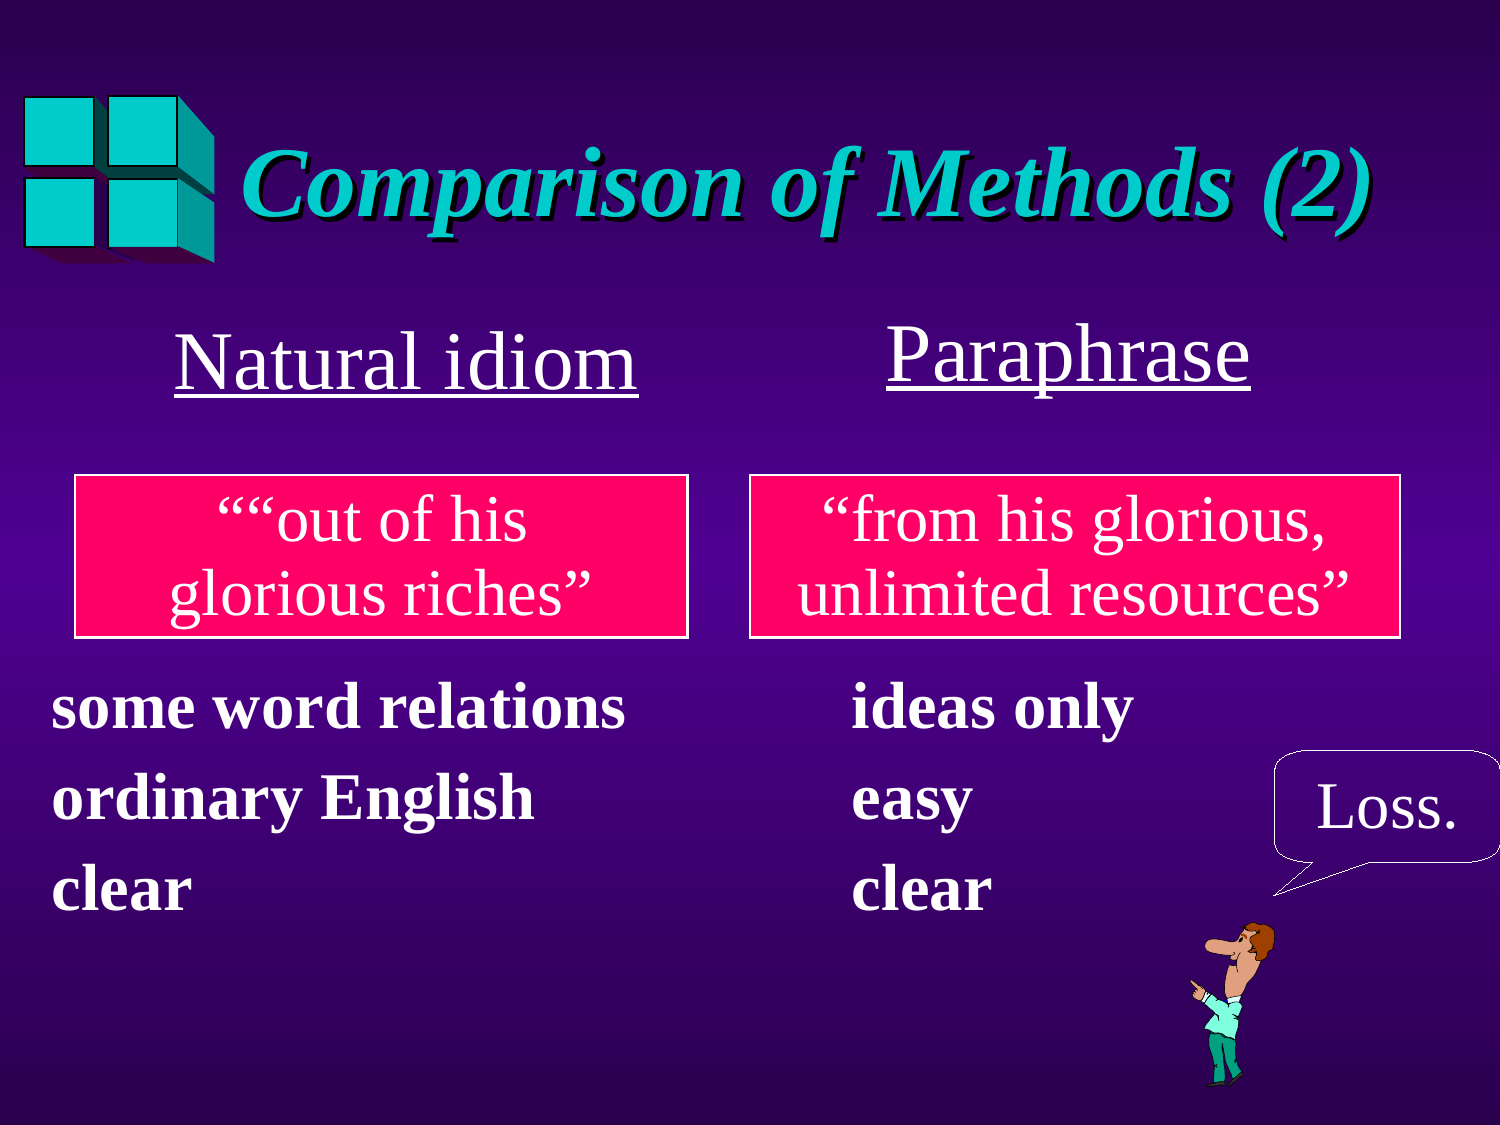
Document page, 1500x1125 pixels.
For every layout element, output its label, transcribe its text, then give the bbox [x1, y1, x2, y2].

list some word relations ordinary English clear [37, 662, 801, 1026]
text_box “from his glorious, unlimited resources” [749, 474, 1400, 638]
text_box Loss. [1273, 750, 1500, 896]
list ideas only easy clear [837, 662, 1388, 1088]
title Comparison of Methods (2) [225, 78, 1426, 288]
text_box ““out of his glorious riches” [75, 474, 688, 638]
text_box Paraphrase [849, 299, 1288, 408]
text_box Natural idiom [150, 307, 663, 415]
